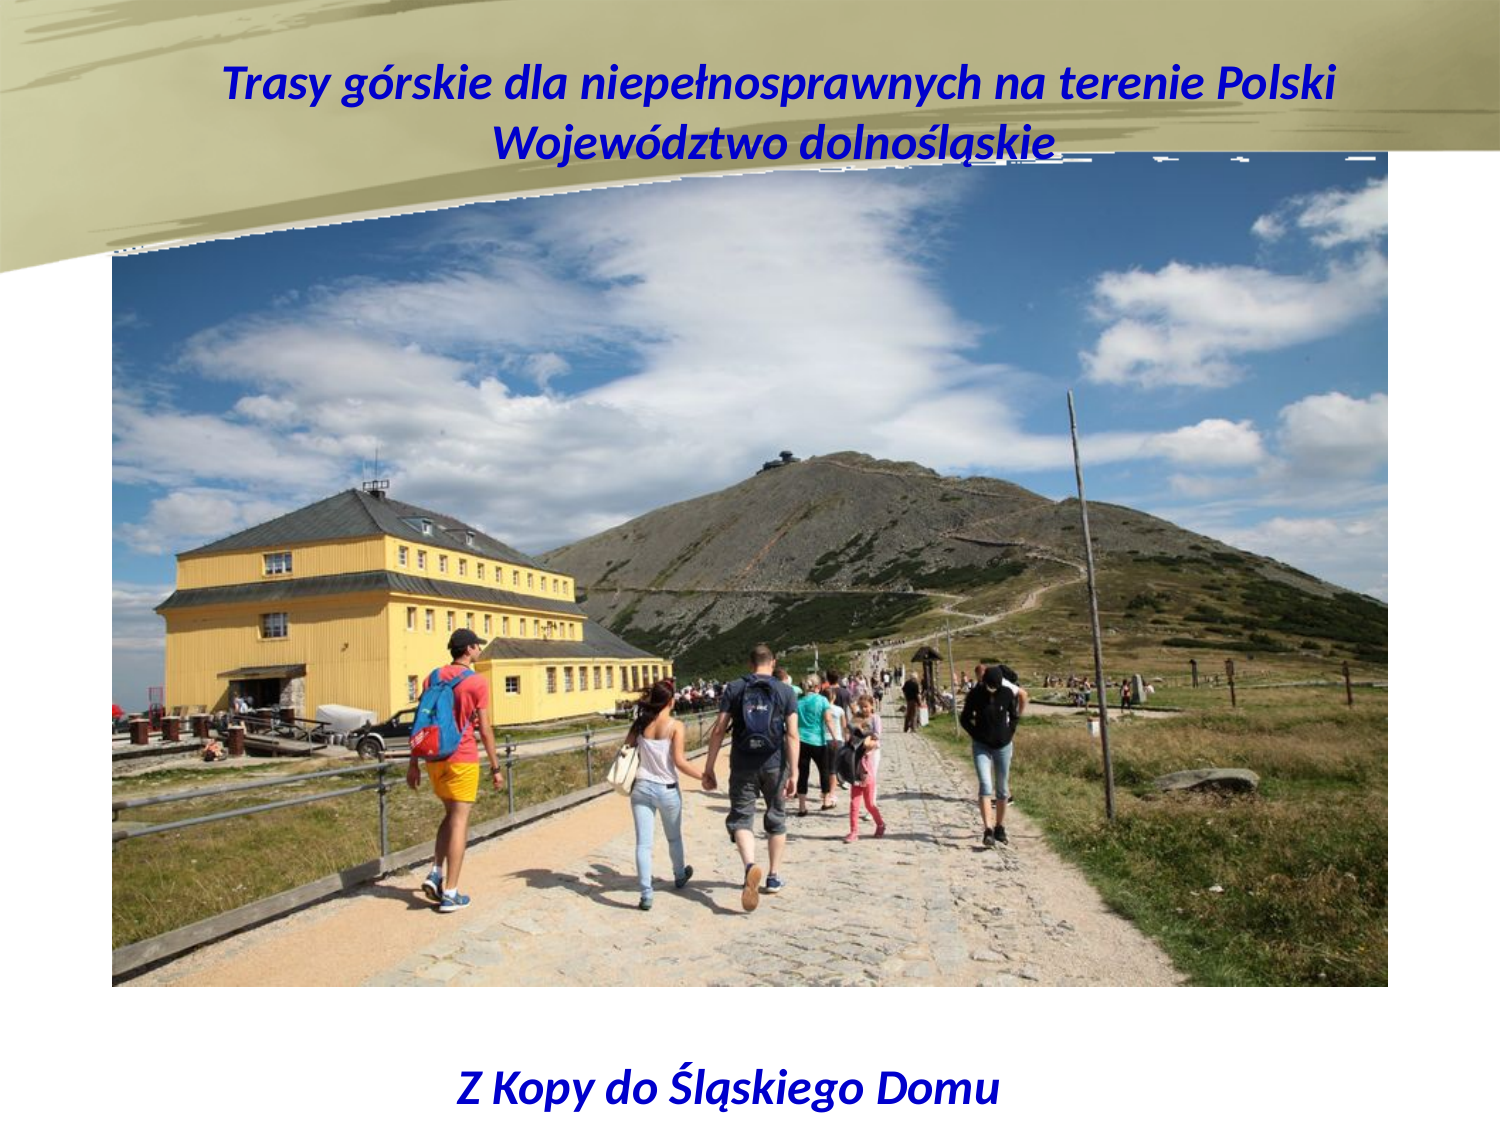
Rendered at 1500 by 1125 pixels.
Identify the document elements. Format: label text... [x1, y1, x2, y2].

text_box Z Kopy do Śląskiego Domu [144, 1047, 1314, 1125]
title Trasy górskie dla niepełnosprawnych na terenie Polski Województwo dolnośląskie [194, 42, 1365, 209]
picture [0, 0, 1500, 987]
